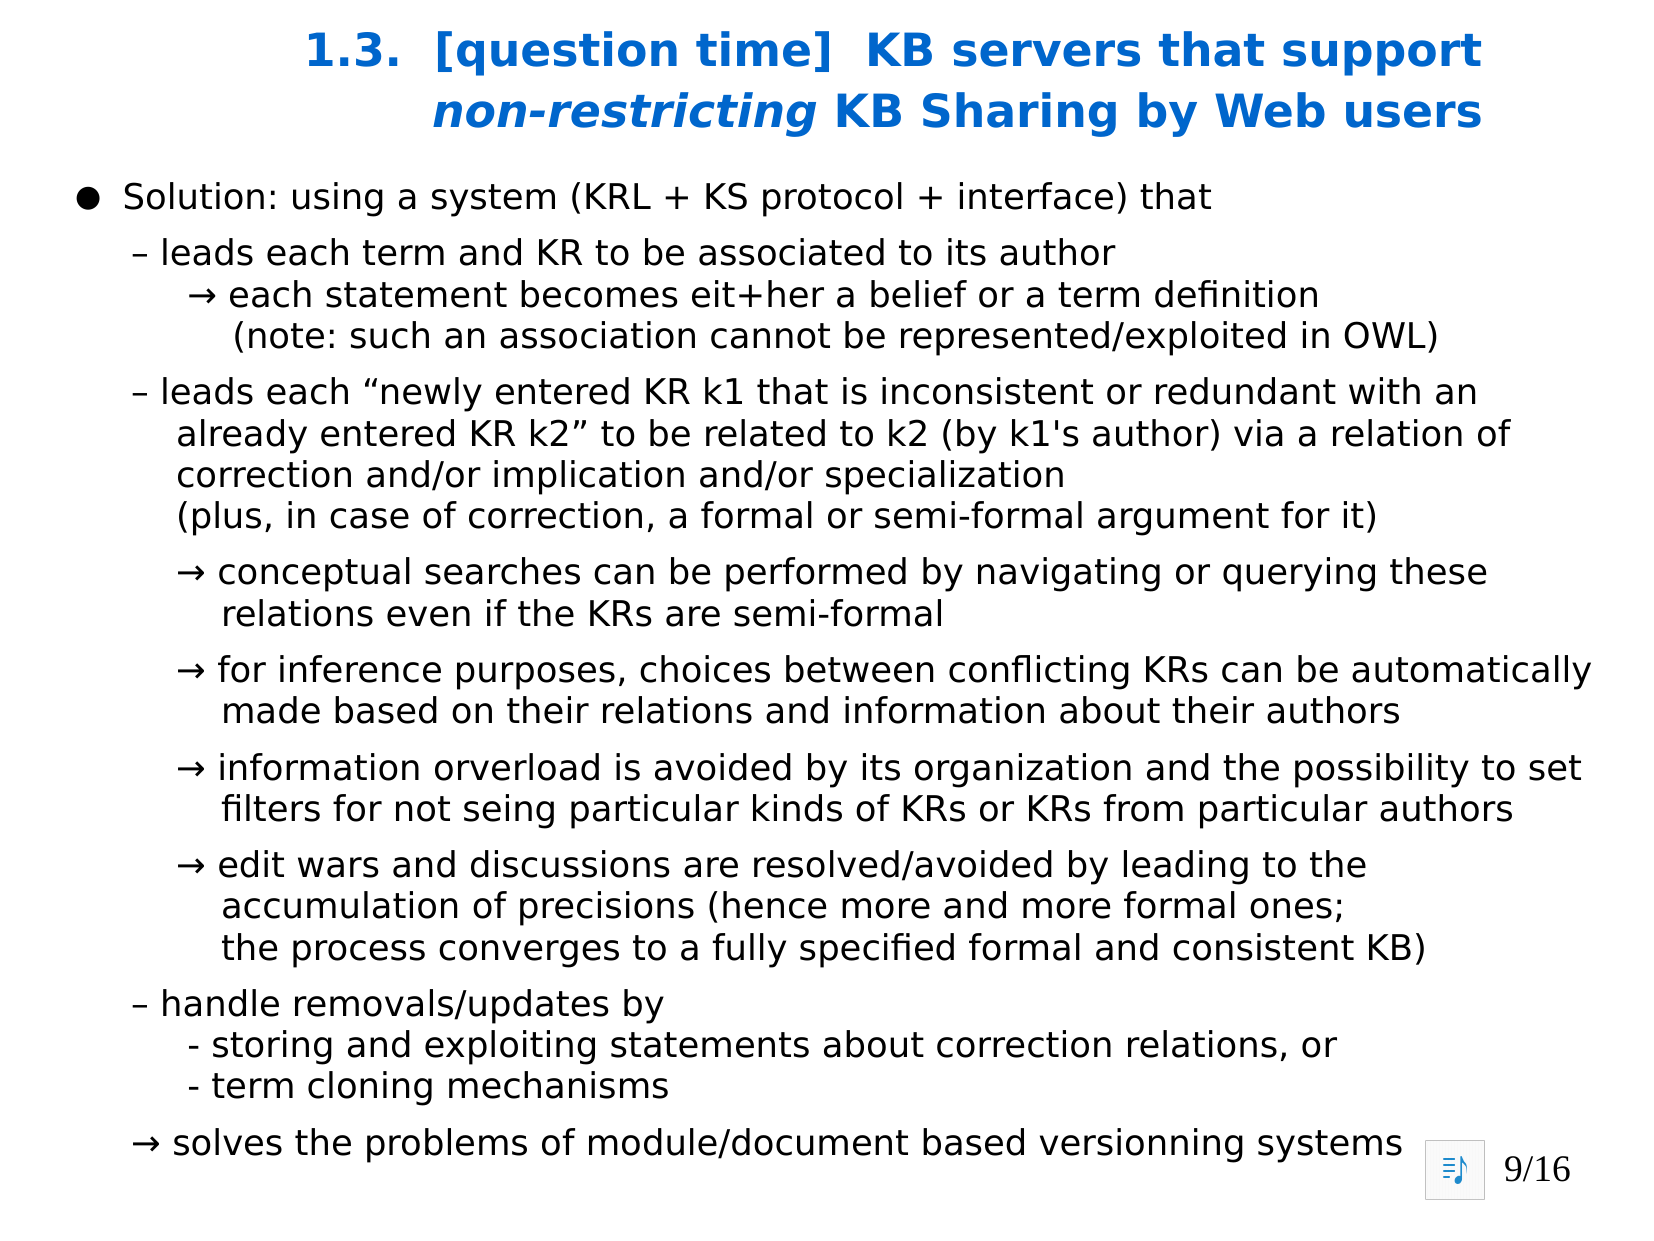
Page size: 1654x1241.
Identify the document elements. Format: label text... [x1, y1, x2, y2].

subtitle ● Solution: using a system (KRL + KS protocol + interface) that – leads each term and KR to be associated to its author → each statement becomes eit+her a belief or a term definition (note: such an association cannot be represented/exploited in OWL) – leads each “newly entered KR k1 that is inconsistent or redundant with an already entered KR k2” to be related to k2 (by k1's author) via a relation of correction and/or implication and/or specialization (plus, in case of correction, a formal or semi-formal argument for it) → conceptual searches can be performed by navigating or querying these relations even if the KRs are semi-formal → for inference purposes, choices between conflicting KRs can be automatically made based on their relations and information about their authors → information orverload is avoided by its organization and the possibility to set filters for not seing particular kinds of KRs or KRs from particular authors → edit wars and discussions are resolved/avoided by leading to the accumulation of precisions (hence more and more formal ones; the process converges to a fully specified formal and consistent KB) – handle removals/updates by - storing and exploiting statements about correction relations, or - term cloning mechanisms → solves the problems of module/document based versionning systems [75, 174, 1613, 1164]
text_box [1425, 1140, 1486, 1201]
title 1.3. [question time] KB servers that support non-restricting KB Sharing by Web users [0, 4, 1651, 151]
